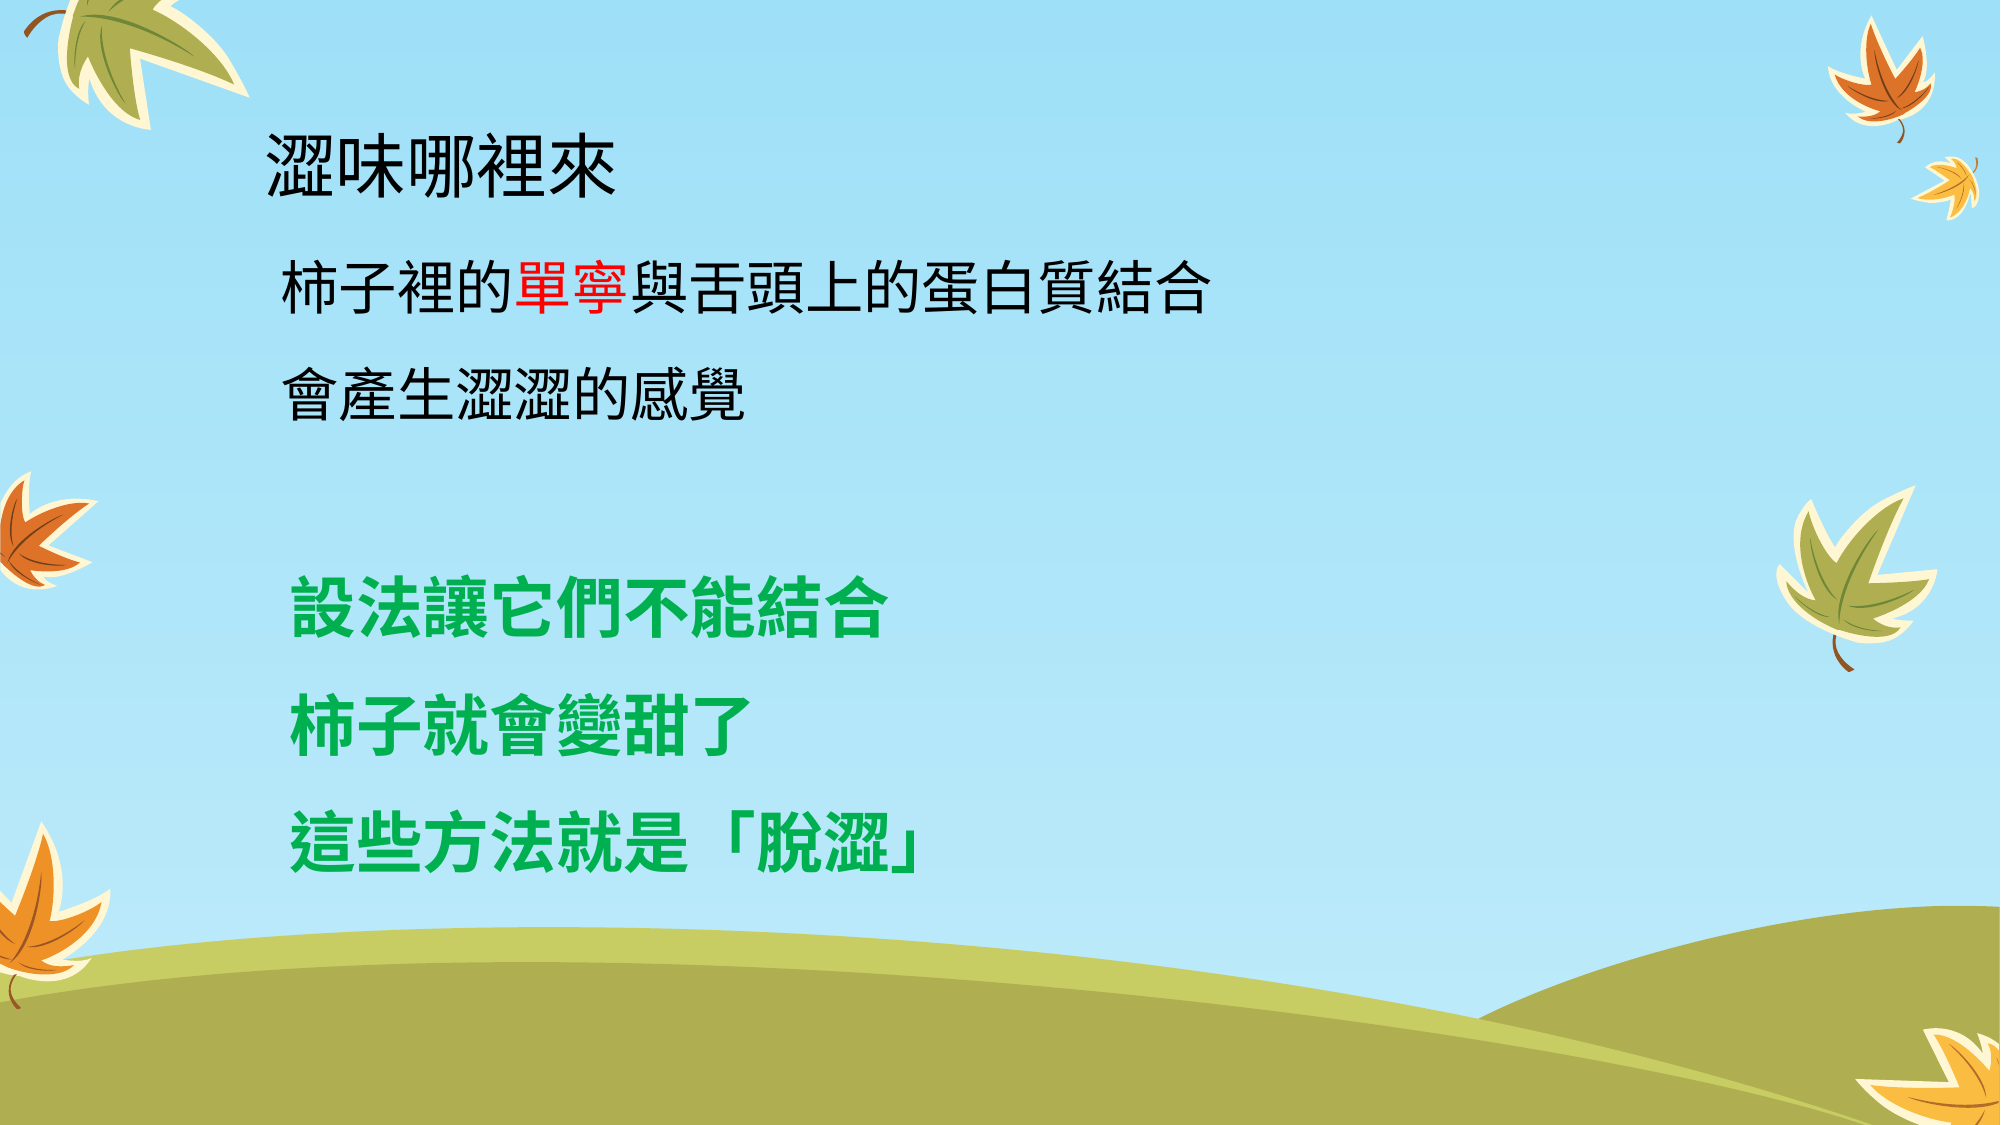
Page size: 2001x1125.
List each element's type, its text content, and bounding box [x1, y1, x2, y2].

text_box 設法讓它們不能結合 柿子就會變甜了 這些方法就是「脫澀」 [267, 558, 1766, 908]
title 澀味哪裡來 [249, 12, 1749, 216]
list 柿子裡的單寧與舌頭上的蛋白質結合 會產生澀澀的感覺 [250, 243, 1750, 477]
